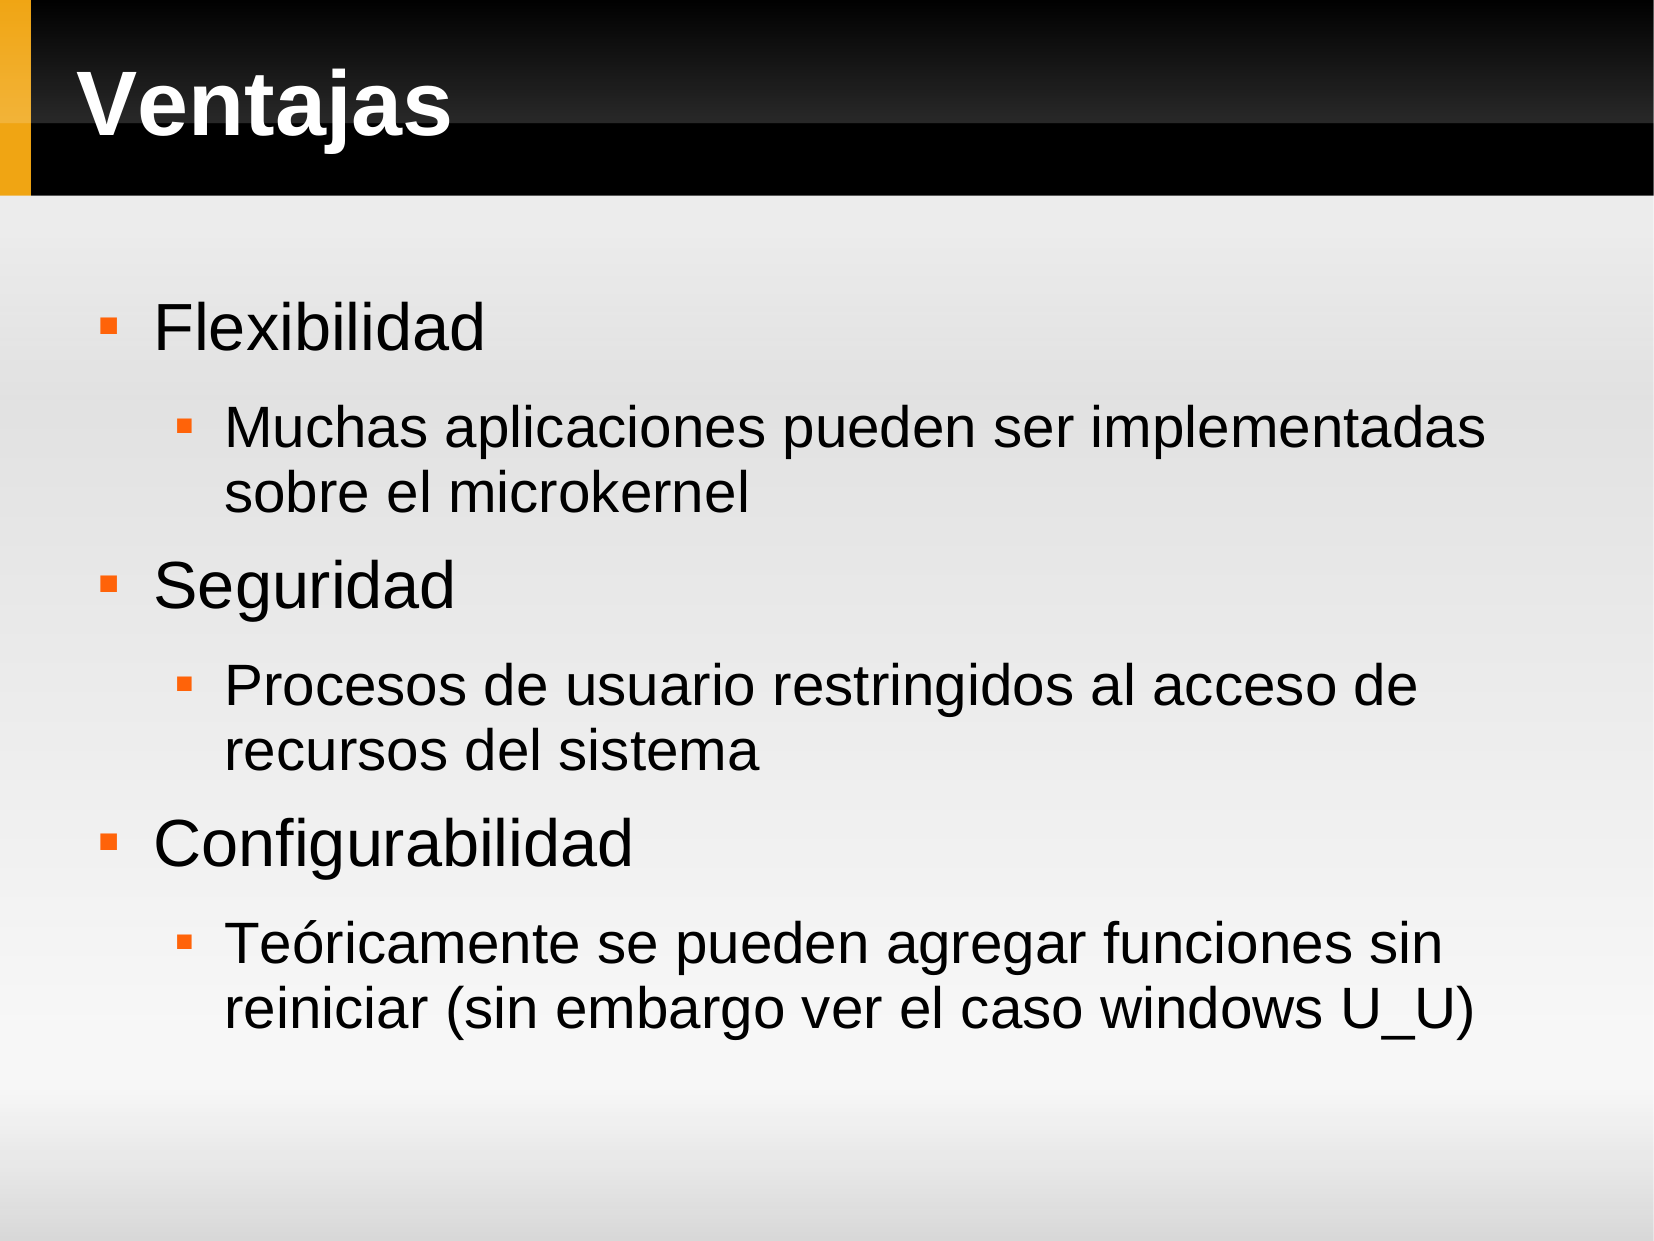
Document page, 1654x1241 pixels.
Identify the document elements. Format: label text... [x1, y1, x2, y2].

picture [0, 0, 1654, 1241]
title Ventajas [76, 7, 1565, 200]
list Flexibilidad Muchas aplicaciones pueden ser implementadas sobre el microkernel Seguridad Procesos de usuario restringidos al acceso de recursos del sistema Configurabilidad Teóricamente se pueden agregar funciones sin reiniciar (sin embargo ver el caso windows U_U) [82, 290, 1571, 1209]
